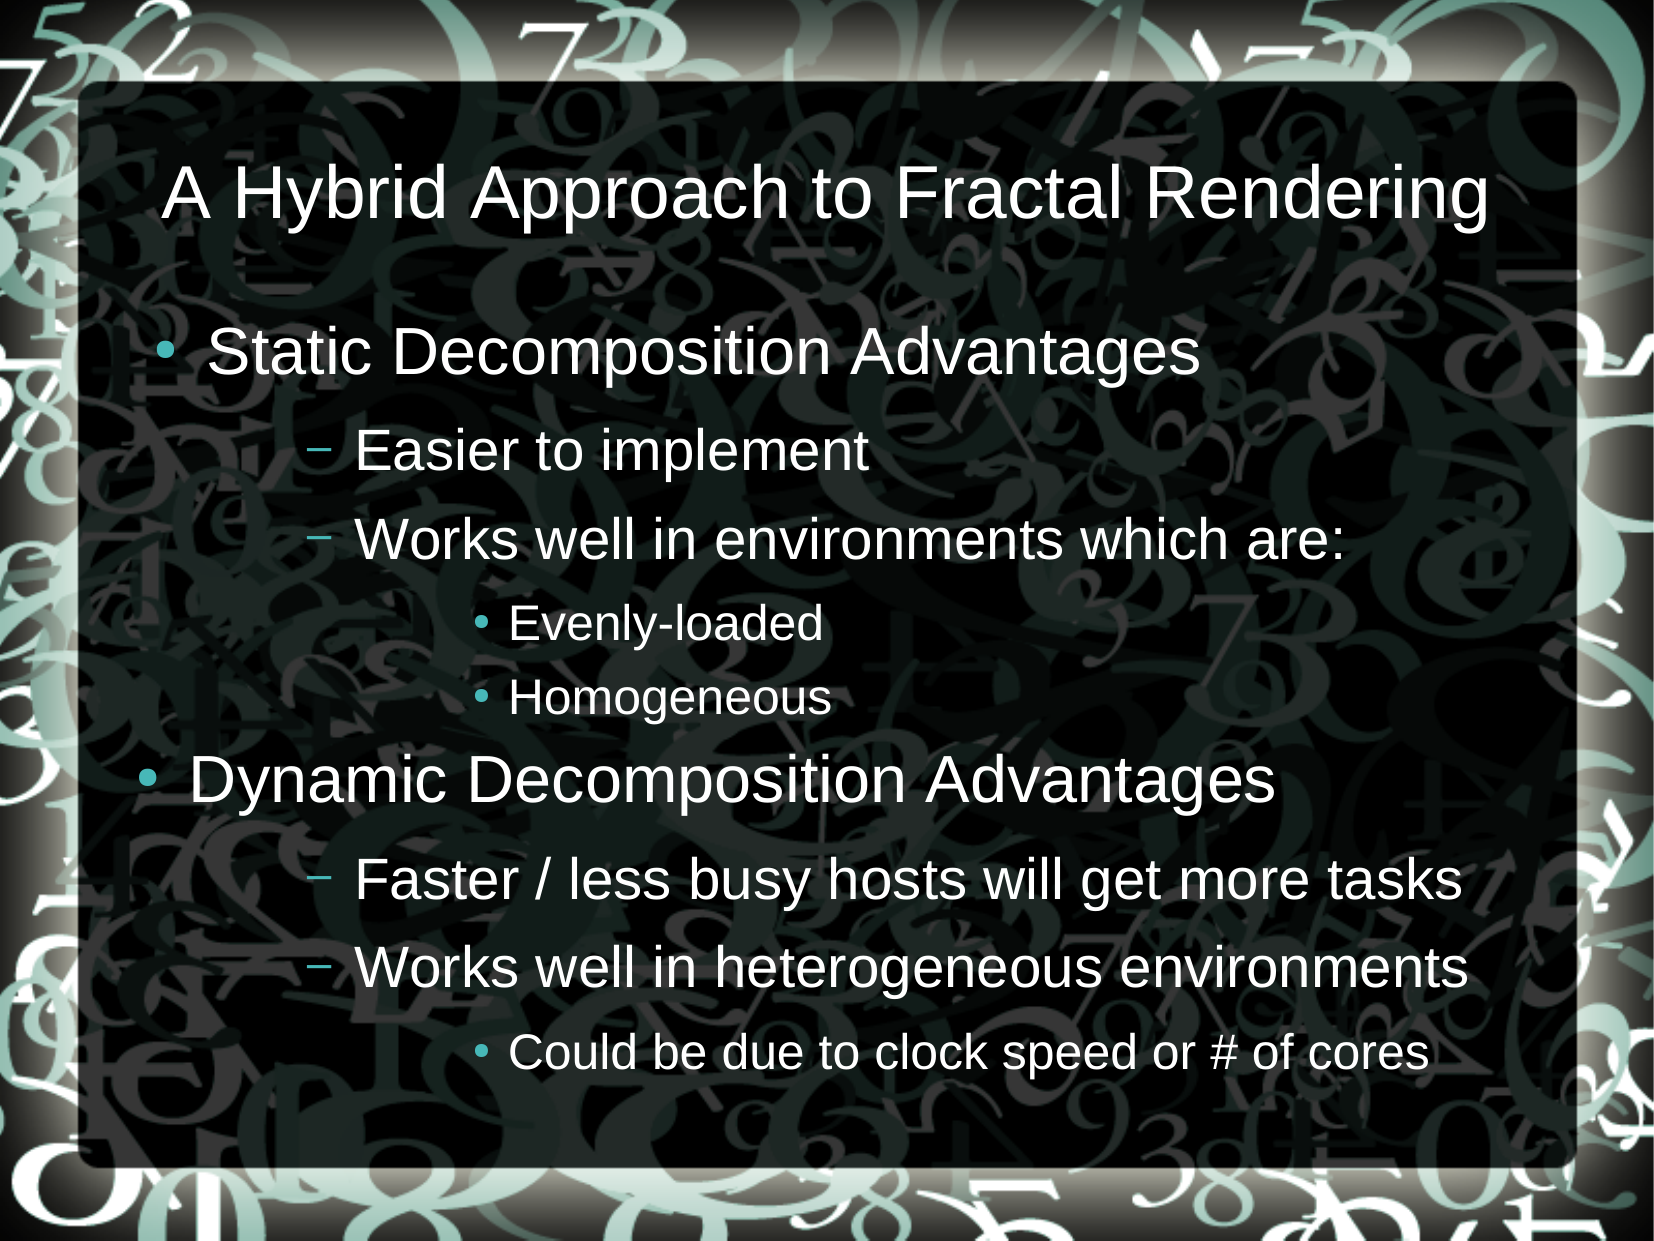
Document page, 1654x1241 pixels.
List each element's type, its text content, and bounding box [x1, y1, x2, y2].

list Static Decomposition Advantages Easier to implement Works well in environments which are: Evenly-loaded Homogeneous Dynamic Decomposition Advantages Faster / less busy hosts will get more tasks Works well in heterogeneous environments Could be due to clock speed or # of cores [118, 313, 1542, 1079]
picture [0, 0, 1654, 1241]
title A Hybrid Approach to Fractal Rendering [82, 88, 1571, 296]
